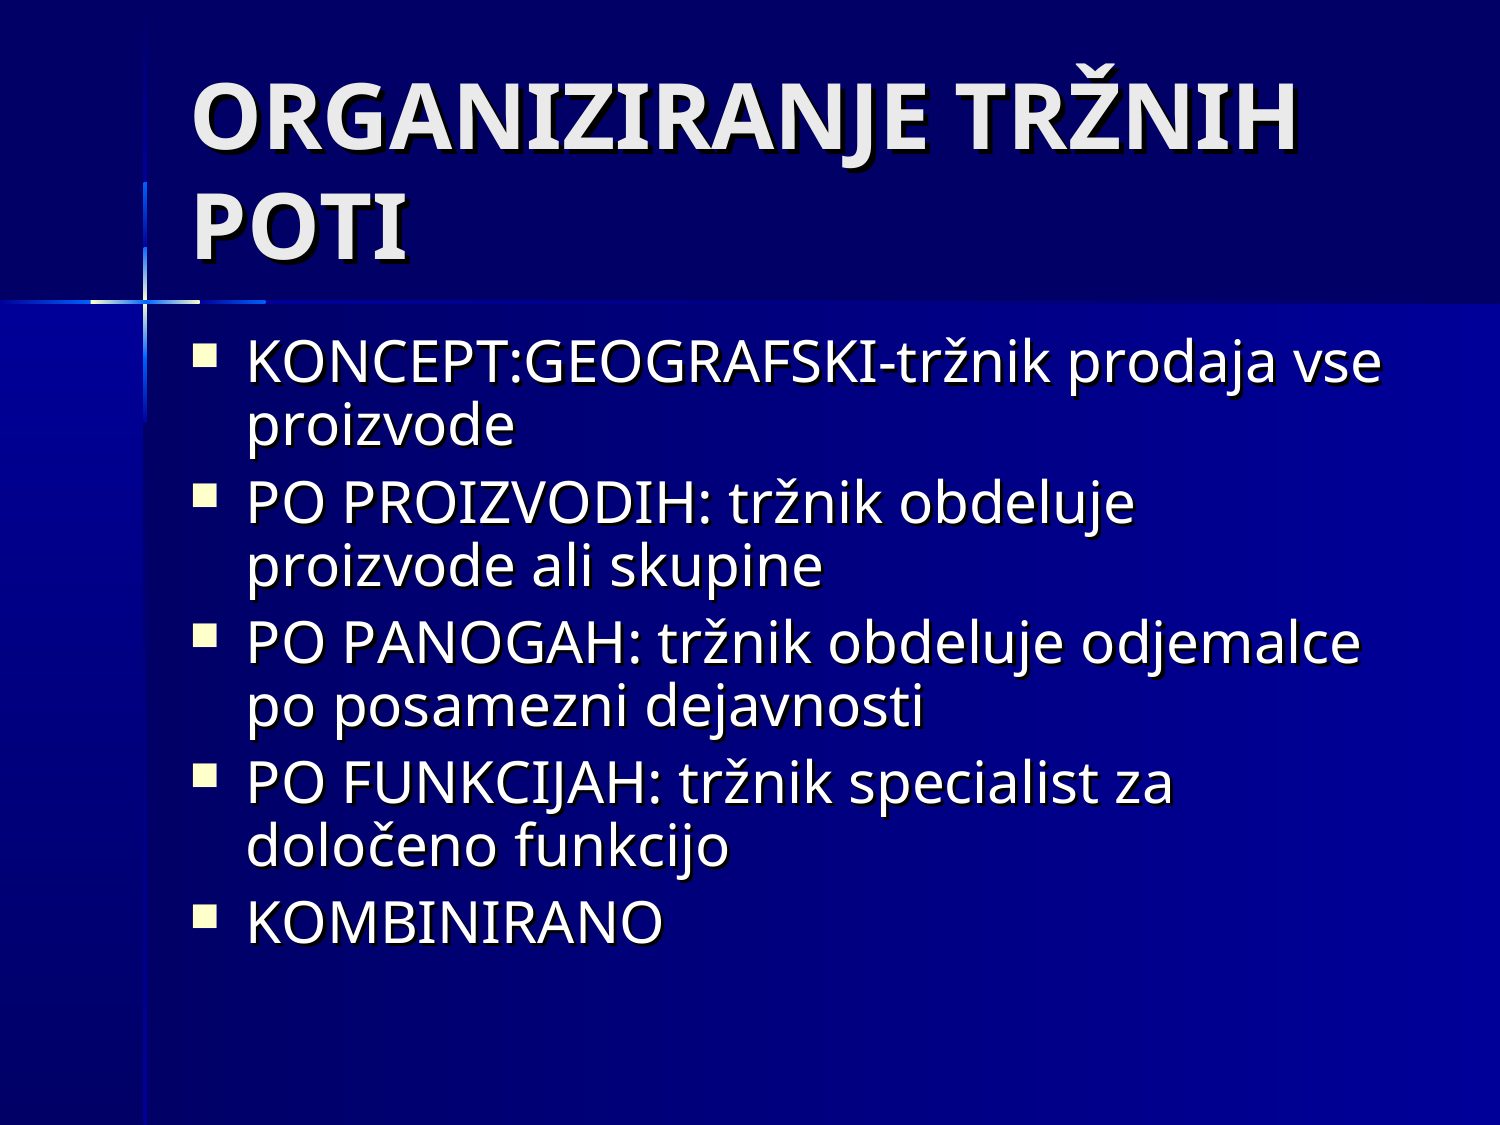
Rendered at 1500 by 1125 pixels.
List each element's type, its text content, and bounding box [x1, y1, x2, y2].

title ORGANIZIRANJE TRŽNIH POTI [174, 49, 1413, 285]
list KONCEPT:GEOGRAFSKI-tržnik prodaja vse proizvode PO PROIZVODIH: tržnik obdeluje proizvode ali skupine PO PANOGAH: tržnik obdeluje odjemalce po posamezni dejavnosti PO FUNKCIJAH: tržnik specialist za določeno funkcijo KOMBINIRANO [174, 324, 1413, 1001]
